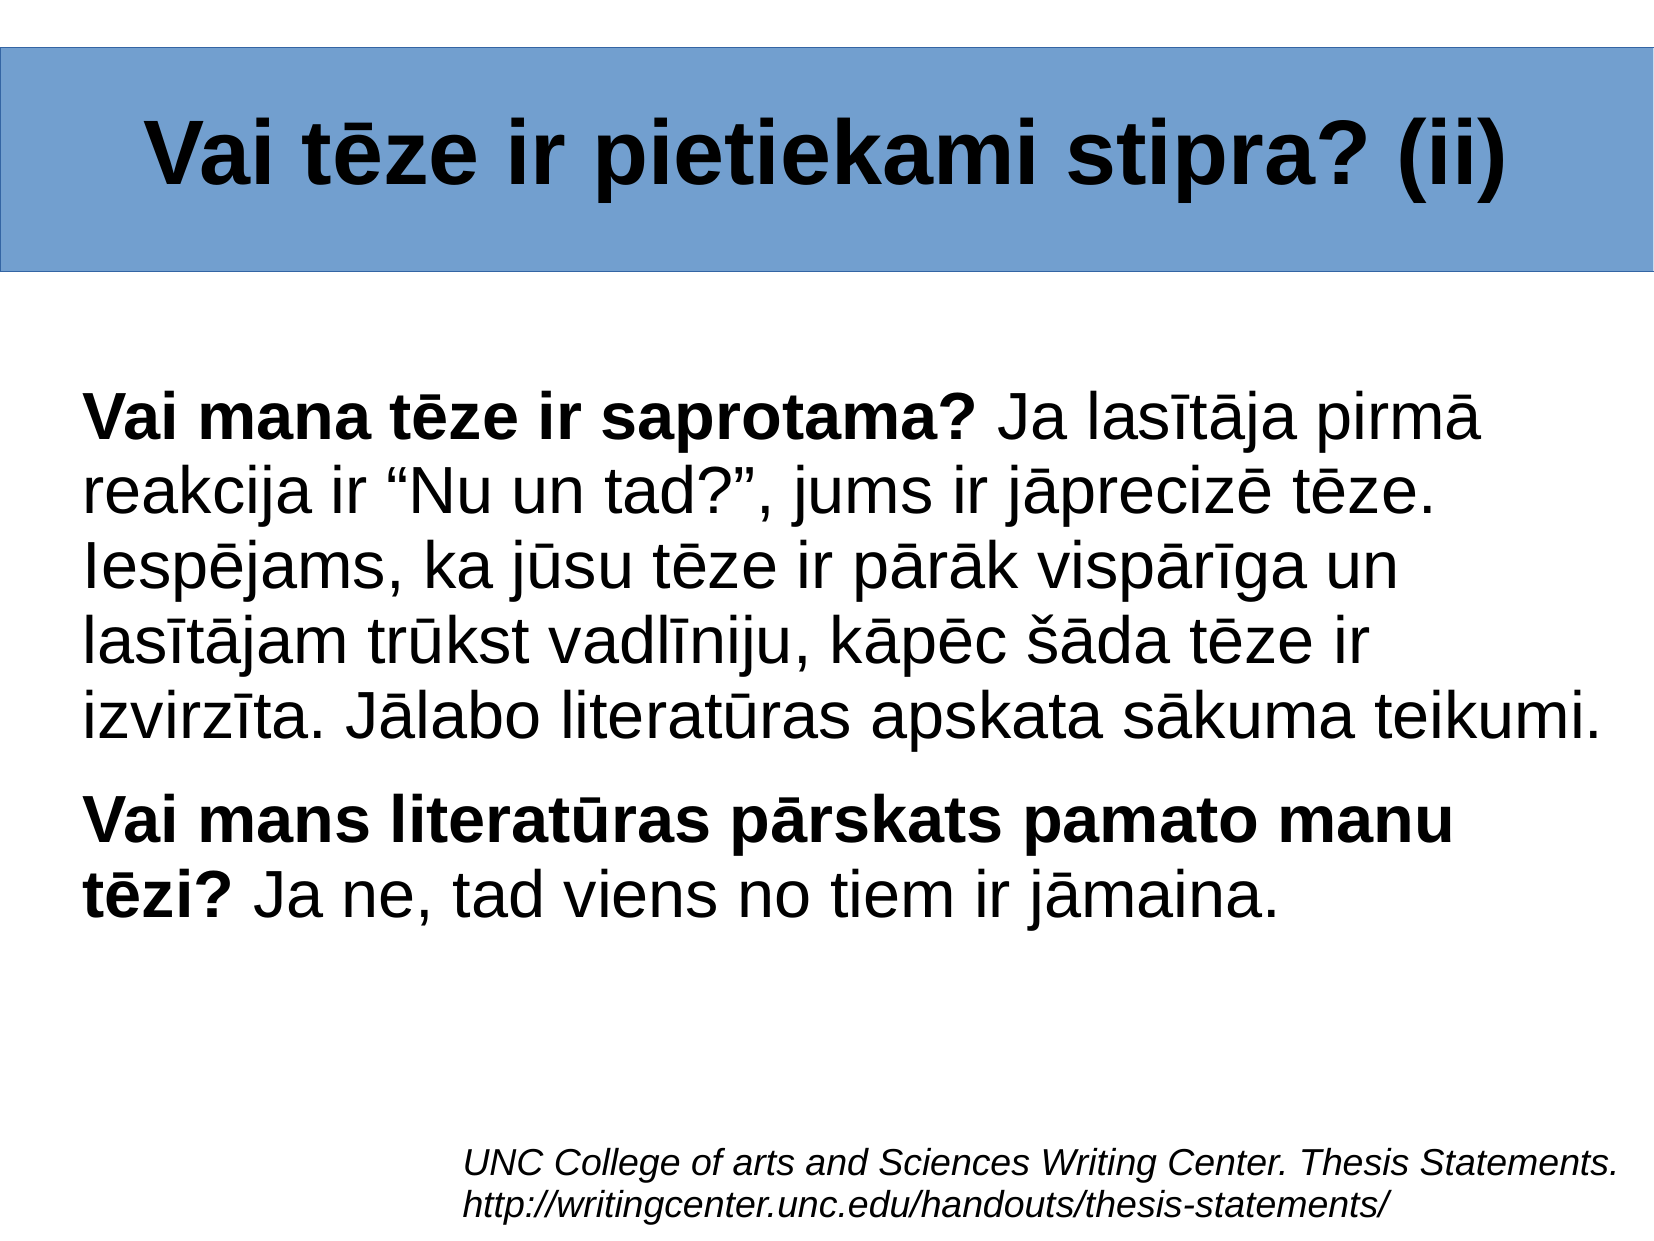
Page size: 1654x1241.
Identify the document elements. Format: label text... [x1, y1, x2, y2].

title Vai tēze ir pietiekami stipra? (ii) [82, 49, 1571, 257]
text_box UNC College of arts and Sciences Writing Center. Thesis Statements. http://writingcenter.unc.edu/handouts/thesis-statements/ [447, 1133, 1646, 1233]
text_box [0, 47, 1654, 272]
list Vai mana tēze ir saprotama? Ja lasītāja pirmā reakcija ir “Nu un tad?”, jums ir jāprecizē tēze. Iespējams, ka jūsu tēze ir pārāk vispārīga un lasītājam trūkst vadlīniju, kāpēc šāda tēze ir izvirzīta. Jālabo literatūras apskata sākuma teikumi. Vai mans literatūras pārskats pamato manu tēzi? Ja ne, tad viens no tiem ir jāmaina. [82, 378, 1619, 1099]
